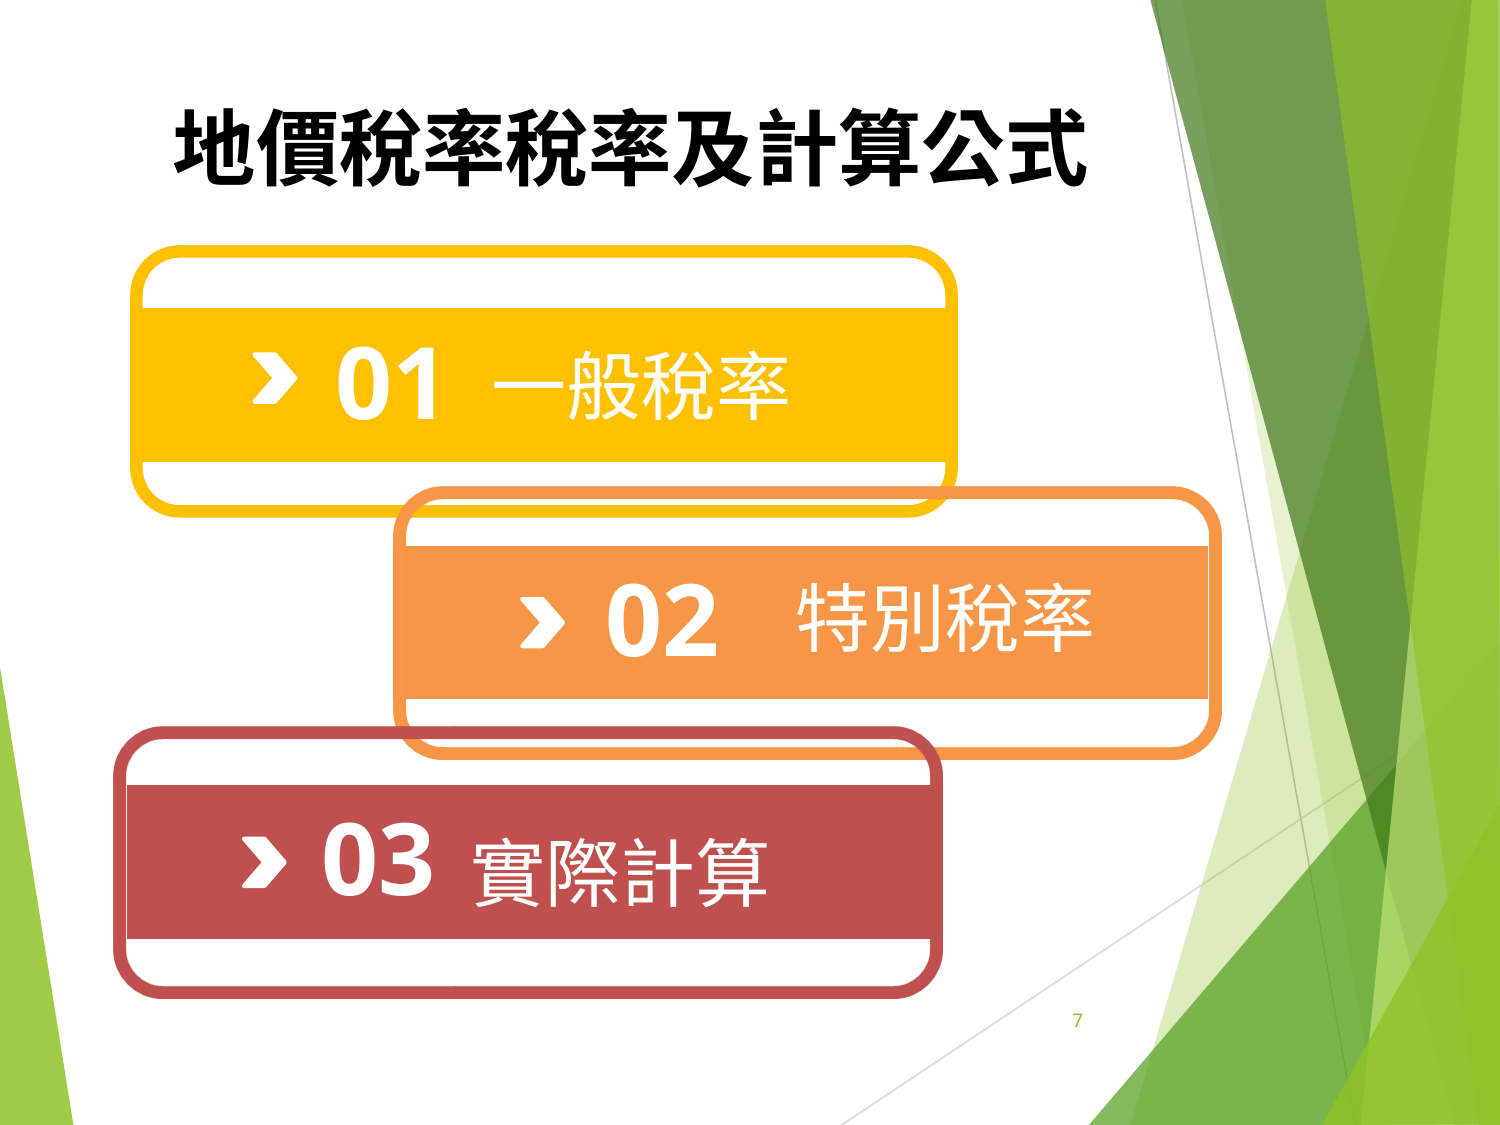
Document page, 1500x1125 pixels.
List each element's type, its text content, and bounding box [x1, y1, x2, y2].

text_box 02 [565, 571, 761, 684]
text_box [522, 598, 564, 647]
text_box 地價稅率稅率及計算公式 [157, 89, 1114, 206]
text_box 一般稅率 [136, 308, 952, 462]
text_box 7 [1057, 991, 1142, 1051]
text_box 03 [280, 811, 477, 924]
text_box 特別稅率 [780, 564, 1114, 671]
picture [113, 486, 1222, 999]
text_box 01 [295, 334, 491, 448]
text_box [254, 354, 296, 402]
text_box 實際計算 [455, 819, 925, 926]
text_box [127, 785, 455, 939]
